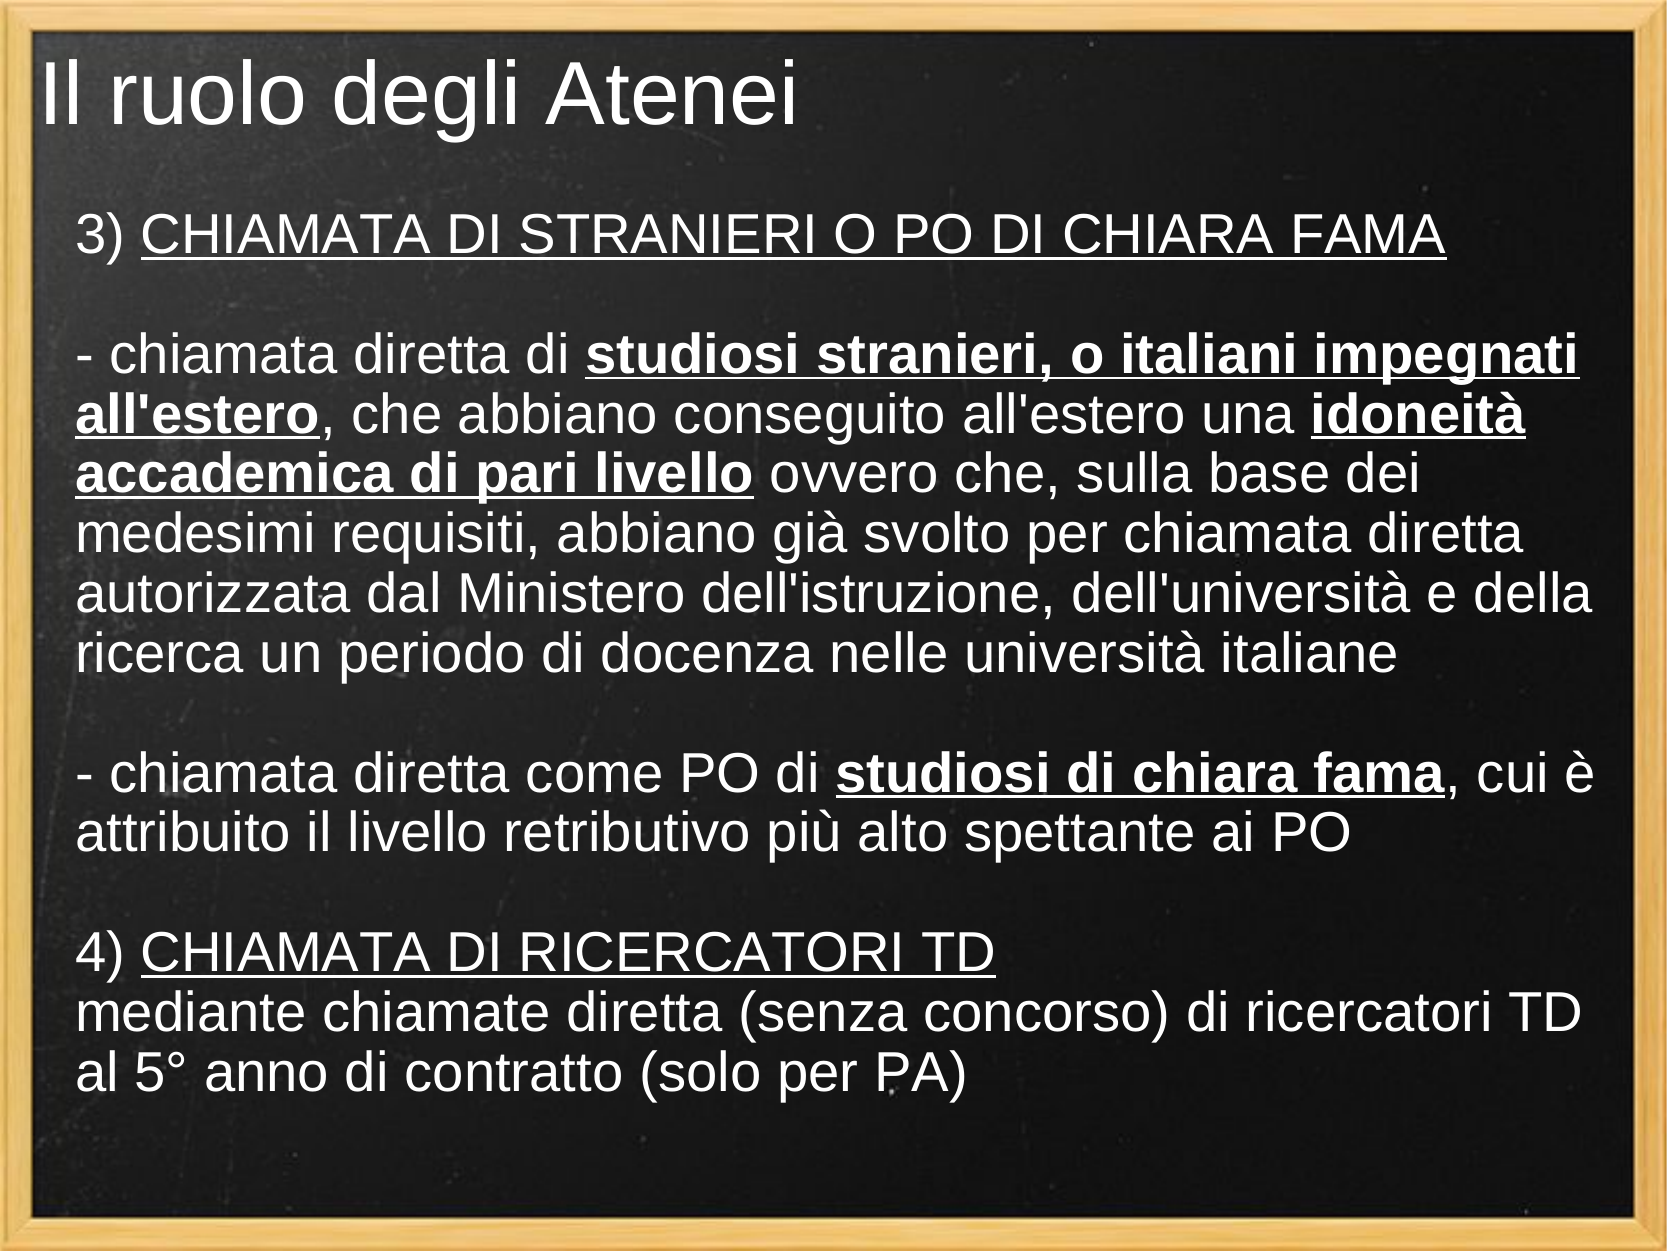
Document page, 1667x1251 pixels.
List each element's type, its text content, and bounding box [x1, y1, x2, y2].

title Il ruolo degli Atenei [39, 48, 1625, 276]
list 3) CHIAMATA DI STRANIERI O PO DI CHIARA FAMA - chiamata diretta di studiosi stranieri, o italiani impegnati all'estero, che abbiano conseguito all'estero una idoneità accademica di pari livello ovvero che, sulla base dei medesimi requisiti, abbiano già svolto per chiamata diretta autorizzata dal Ministero dell'istruzione, dell'università e della ricerca un periodo di docenza nelle università italiane - chiamata diretta come PO di studiosi di chiara fama, cui è attribuito il livello retributivo più alto spettante ai PO 4) CHIAMATA DI RICERCATORI TD mediante chiamate diretta (senza concorso) di ricercatori TD al 5° anno di contratto (solo per PA) [60, 135, 1626, 1156]
picture [0, 0, 1667, 1251]
